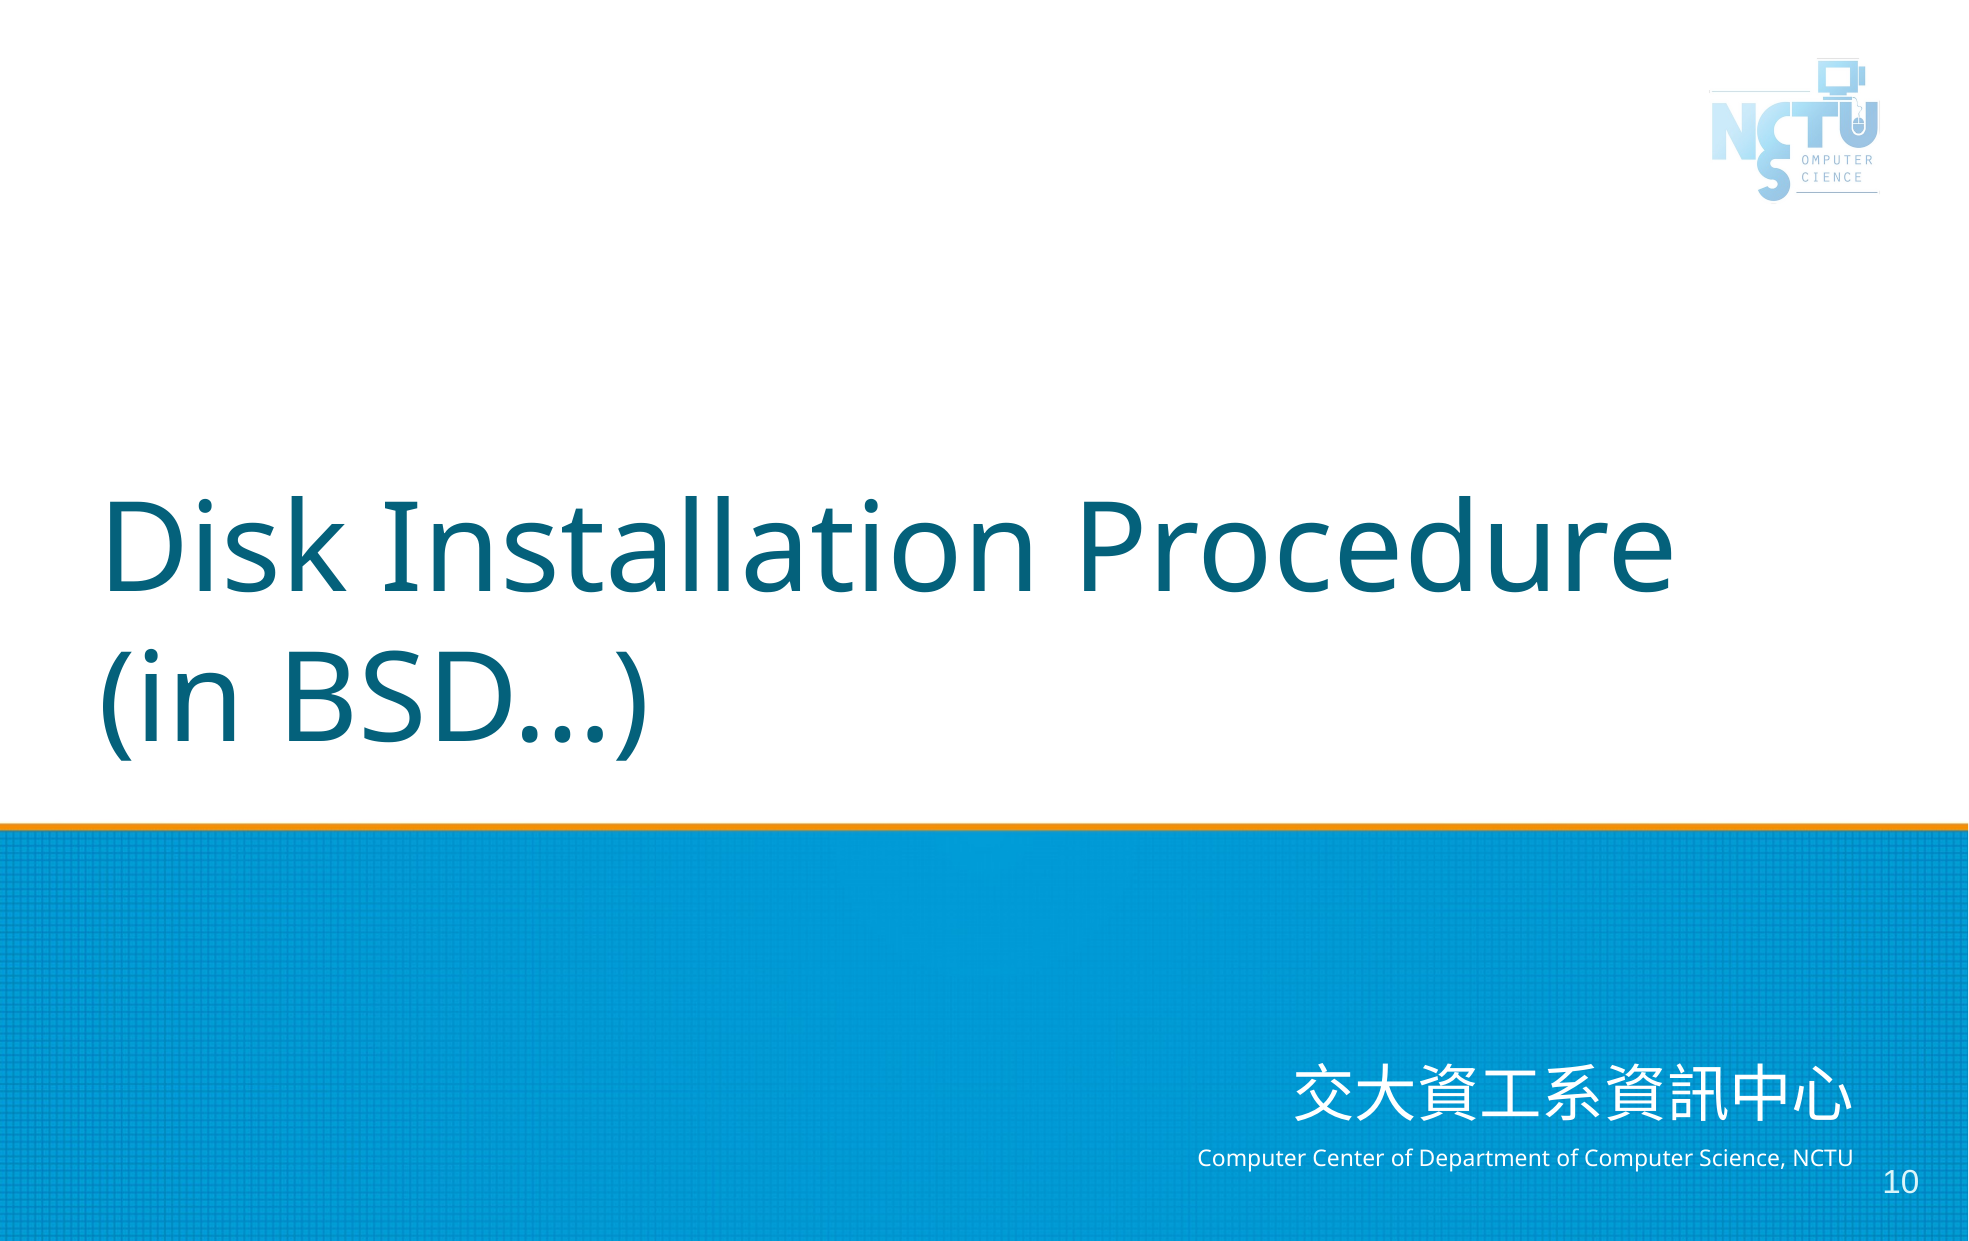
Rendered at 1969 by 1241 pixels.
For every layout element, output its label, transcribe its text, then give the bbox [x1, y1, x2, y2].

picture [0, 0, 1969, 832]
title Disk Installation Procedure (in BSD…) [98, 559, 1870, 767]
slide_number <number> [1841, 1145, 1960, 1241]
